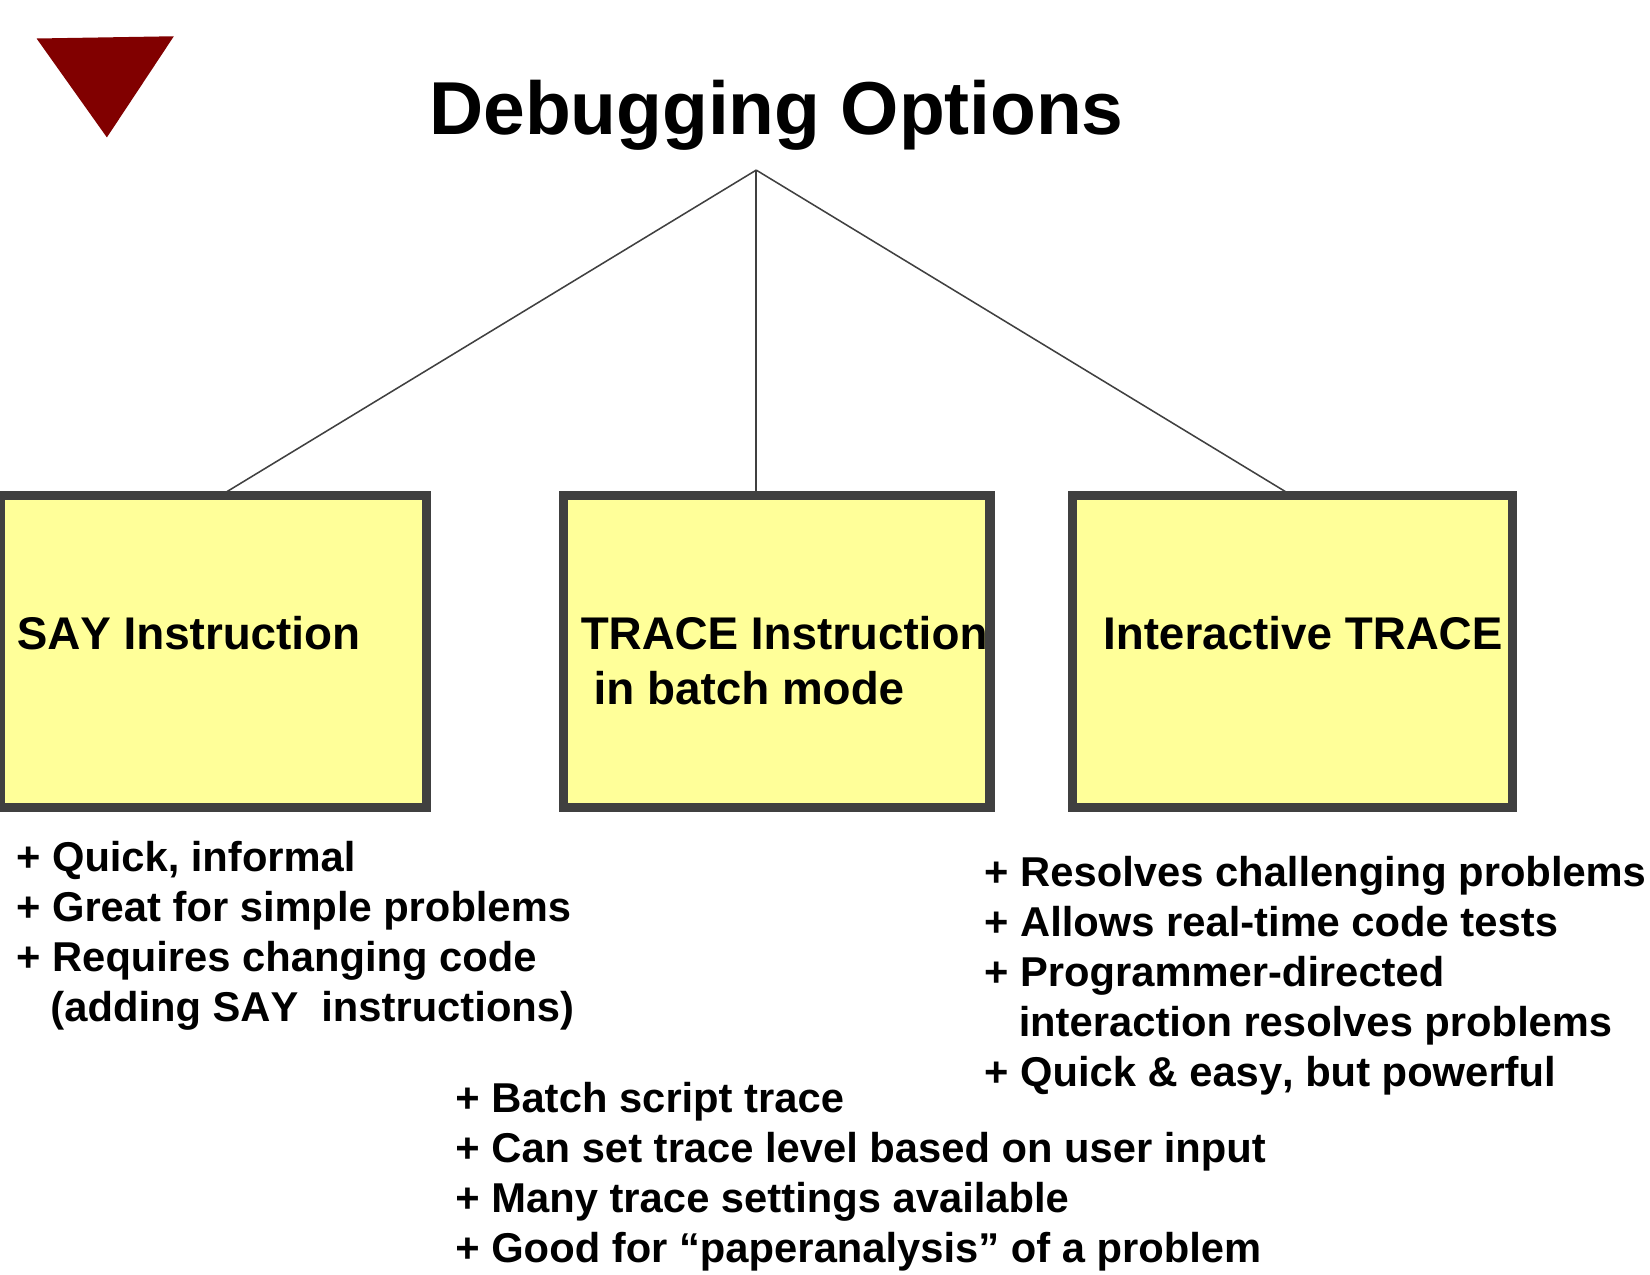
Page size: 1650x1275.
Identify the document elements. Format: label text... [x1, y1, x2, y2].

text_box + Batch script trace + Can set trace level based on user input + Many trace settings available + Good for “paperanalysis” of a problem [438, 1062, 1284, 1275]
text_box [36, 36, 174, 138]
text_box SAY Instruction [0, 595, 378, 667]
text_box Debugging Options [412, 50, 1142, 158]
text_box Interactive TRACE [1086, 595, 1520, 667]
text_box + Resolves challenging problems + Allows real-time code tests + Programmer-directed interaction resolves problems + Quick & easy, but powerful [967, 835, 1650, 1103]
text_box [1072, 495, 1513, 808]
text_box [563, 495, 991, 808]
text_box [0, 495, 427, 808]
text_box TRACE Instruction in batch mode [564, 594, 1005, 722]
text_box + Quick, informal + Great for simple problems + Requires changing code (adding SAY instructions) [0, 821, 592, 1039]
